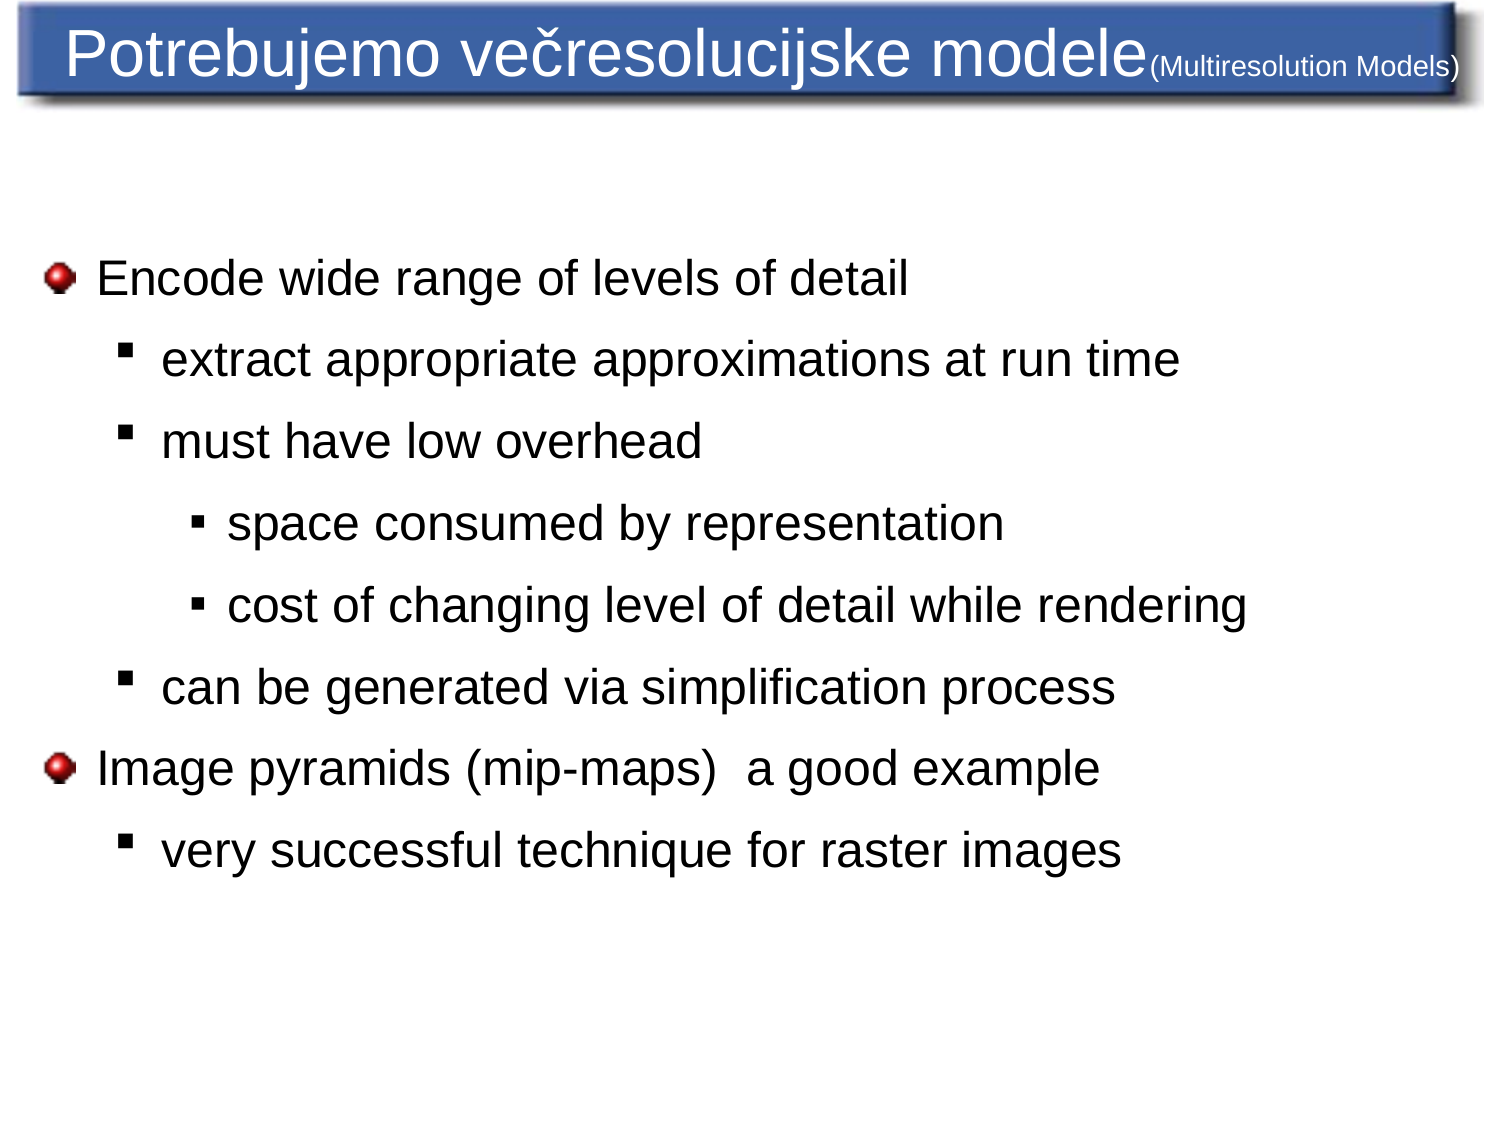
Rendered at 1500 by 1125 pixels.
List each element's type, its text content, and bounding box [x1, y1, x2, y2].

list Encode wide range of levels of detail extract appropriate approximations at run time must have low overhead space consumed by representation cost of changing level of detail while rendering can be generated via simplification process Image pyramids (mip-maps) a good example very successful technique for raster images [24, 237, 1375, 1101]
picture [16, 0, 1484, 113]
title Potrebujemo večresolucijske modele(Multiresolution Models) [24, 0, 1500, 100]
